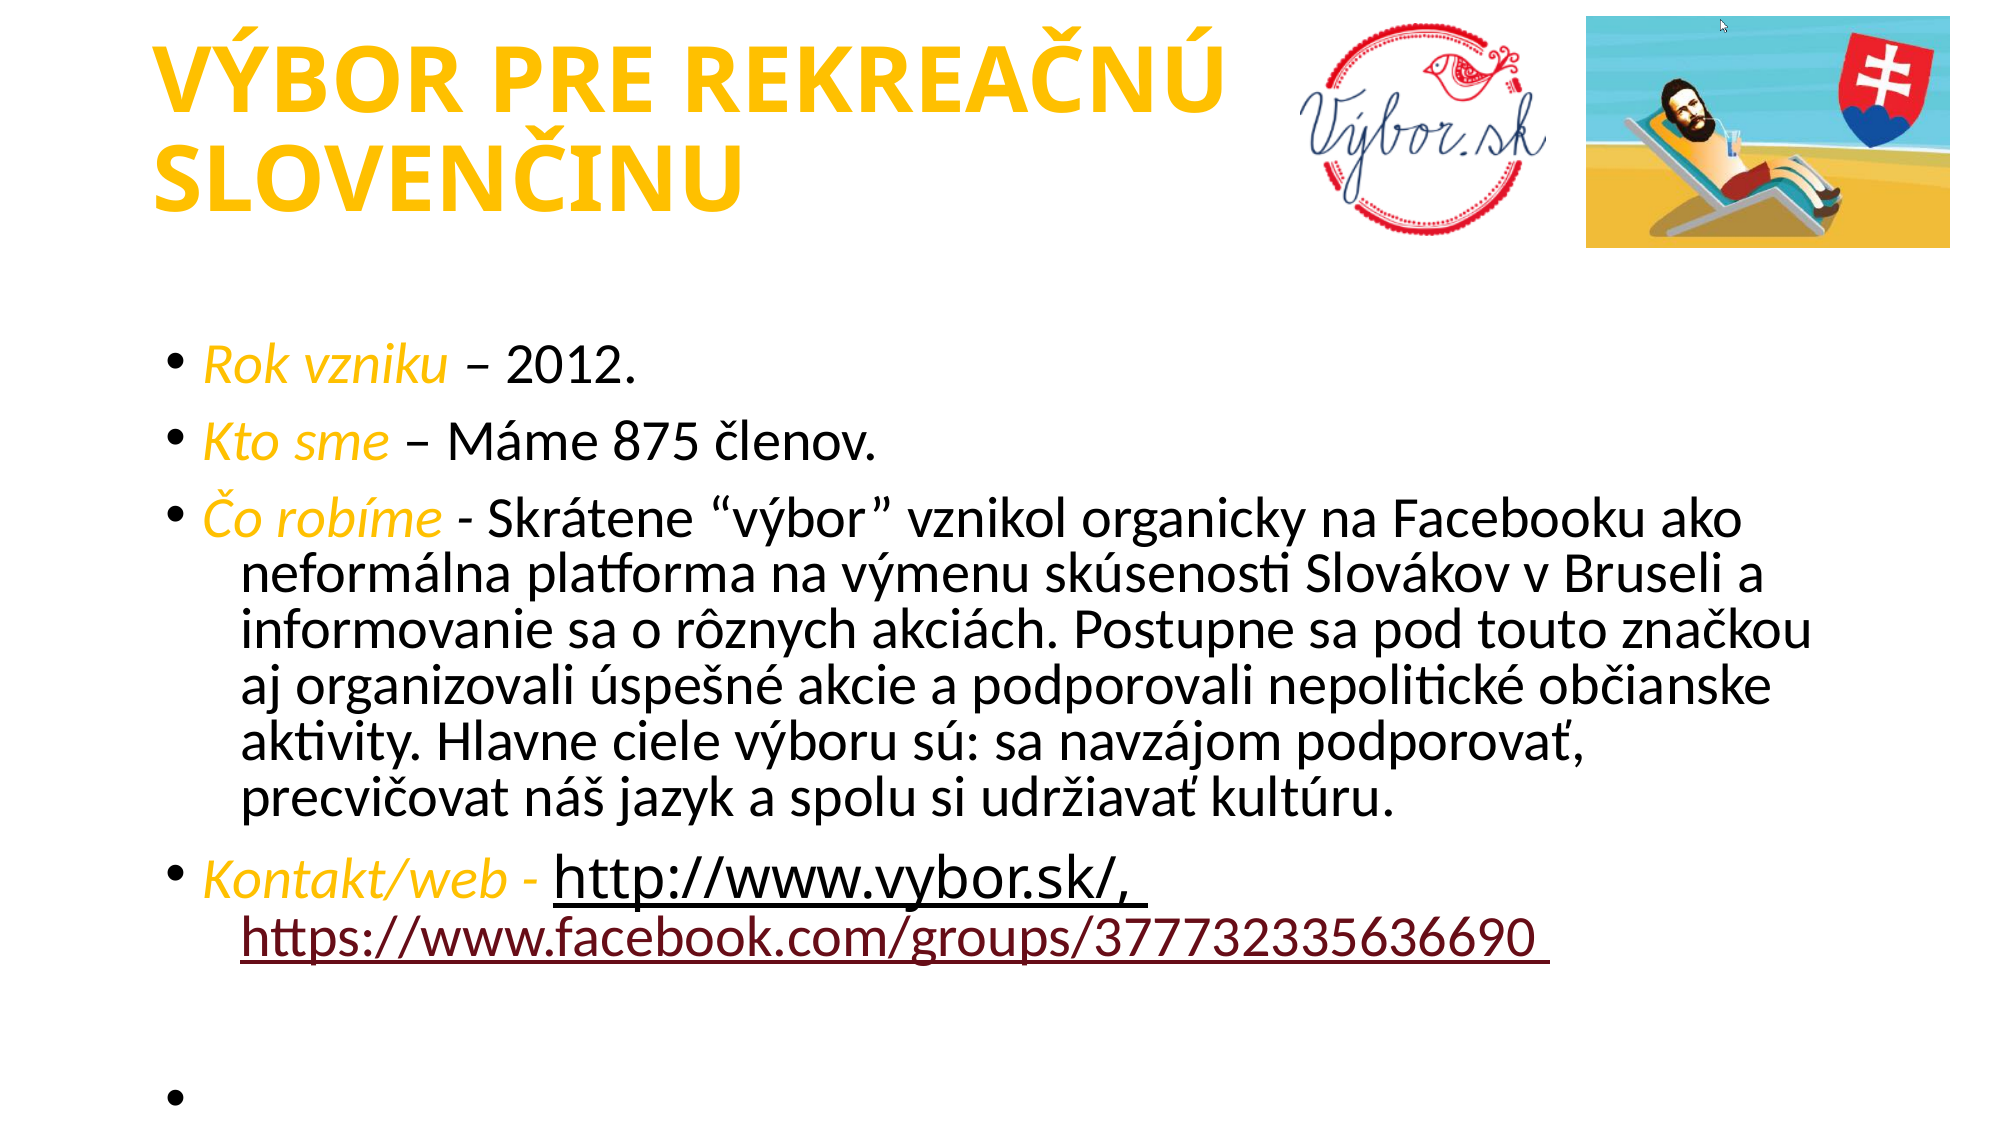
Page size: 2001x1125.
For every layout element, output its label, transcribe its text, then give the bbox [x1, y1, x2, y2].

list Rok vzniku – 2012. Kto sme – Máme 875 členov. Čo robíme - Skrátene “výbor” vznikol organicky na Facebooku ako neformálna platforma na výmenu skúsenosti Slovákov v Bruseli a informovanie sa o rôznych akciách. Postupne sa pod touto značkou aj organizovali úspešné akcie a podporovali nepolitické občianske aktivity. Hlavne ciele výboru sú: sa navzájom podporovať, precvičovat náš jazyk a spolu si udržiavať kultúru. Kontakt/web - http://www.vybor.sk/, https://www.facebook.com/groups/377732335636690 [150, 331, 1876, 1046]
picture [1300, 23, 1546, 241]
title VÝBOR PRE REKREAČNÚ SLOVENČINU [137, 23, 1586, 242]
picture [1586, 16, 1950, 248]
